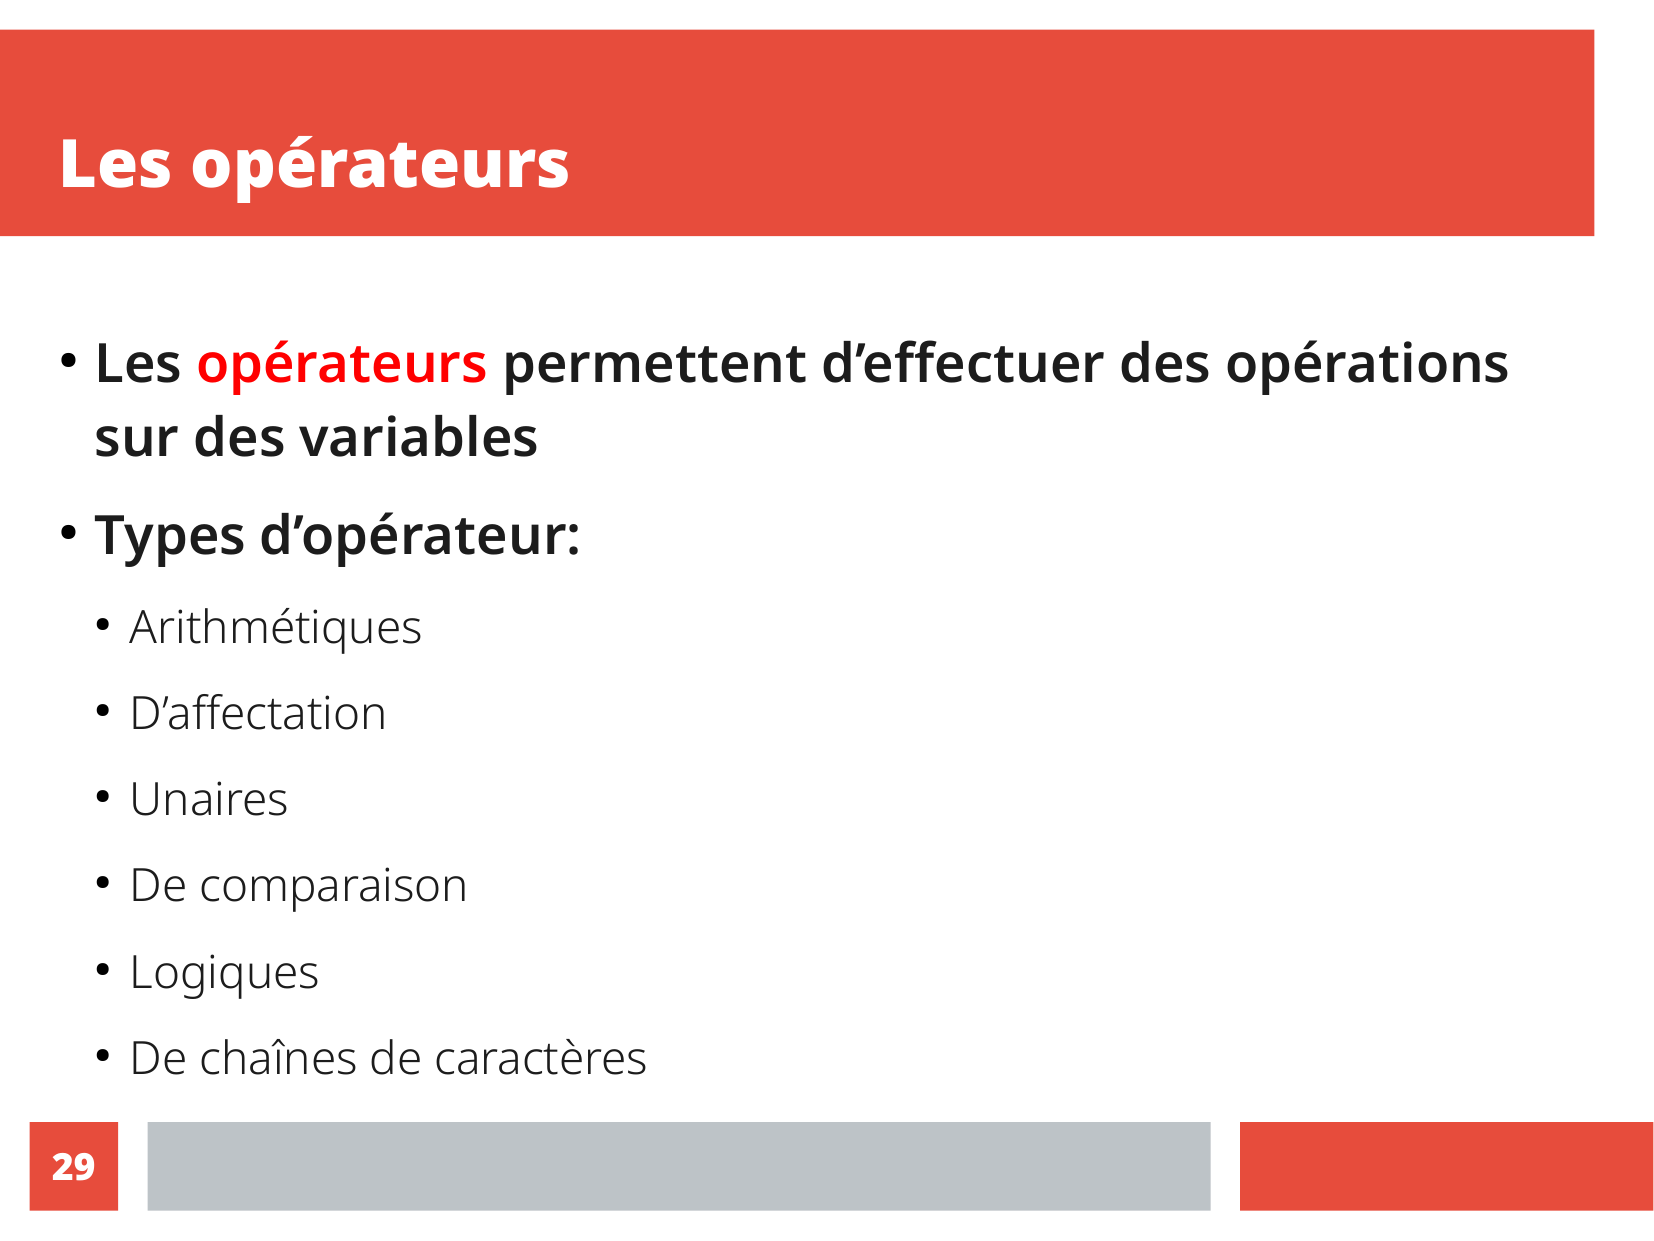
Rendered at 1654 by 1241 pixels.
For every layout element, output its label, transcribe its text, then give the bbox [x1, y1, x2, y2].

title Les opérateurs [59, 59, 1595, 207]
list Les opérateurs permettent d’effectuer des opérations sur des variables Types d’opérateur: Arithmétiques D’affectation Unaires De comparaison Logiques De chaînes de caractères [59, 324, 1565, 1093]
